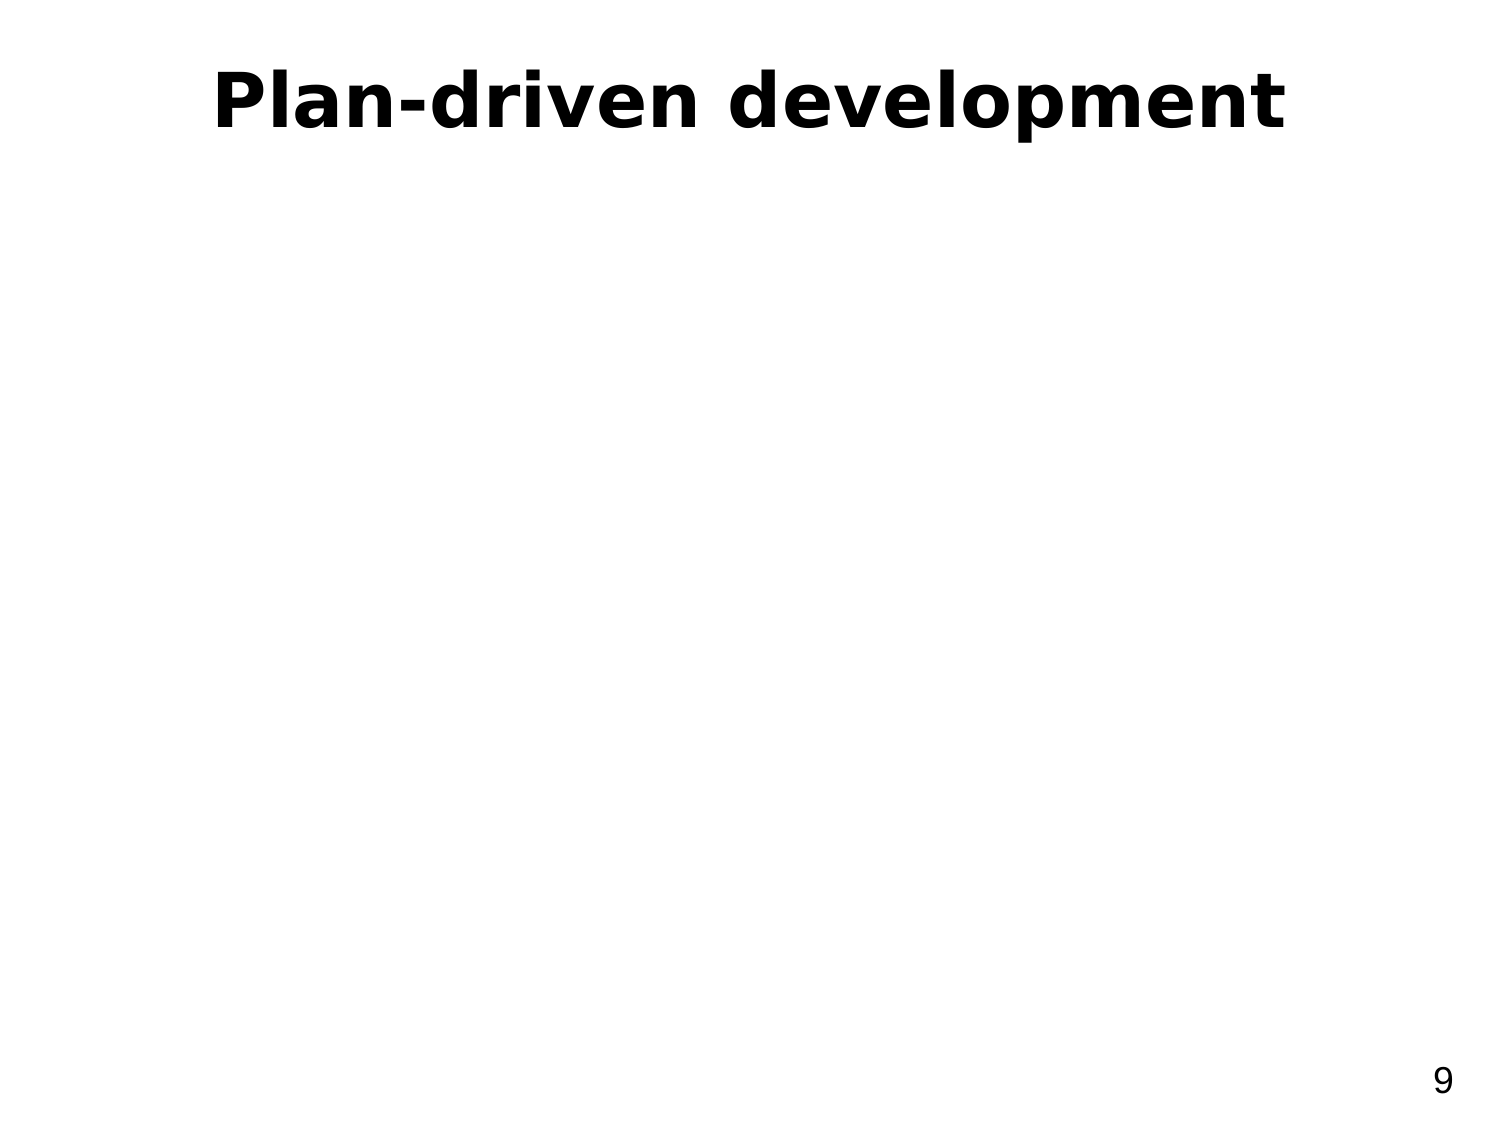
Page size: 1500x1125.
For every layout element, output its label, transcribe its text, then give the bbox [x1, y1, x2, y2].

title Plan-driven development [75, 44, 1425, 177]
